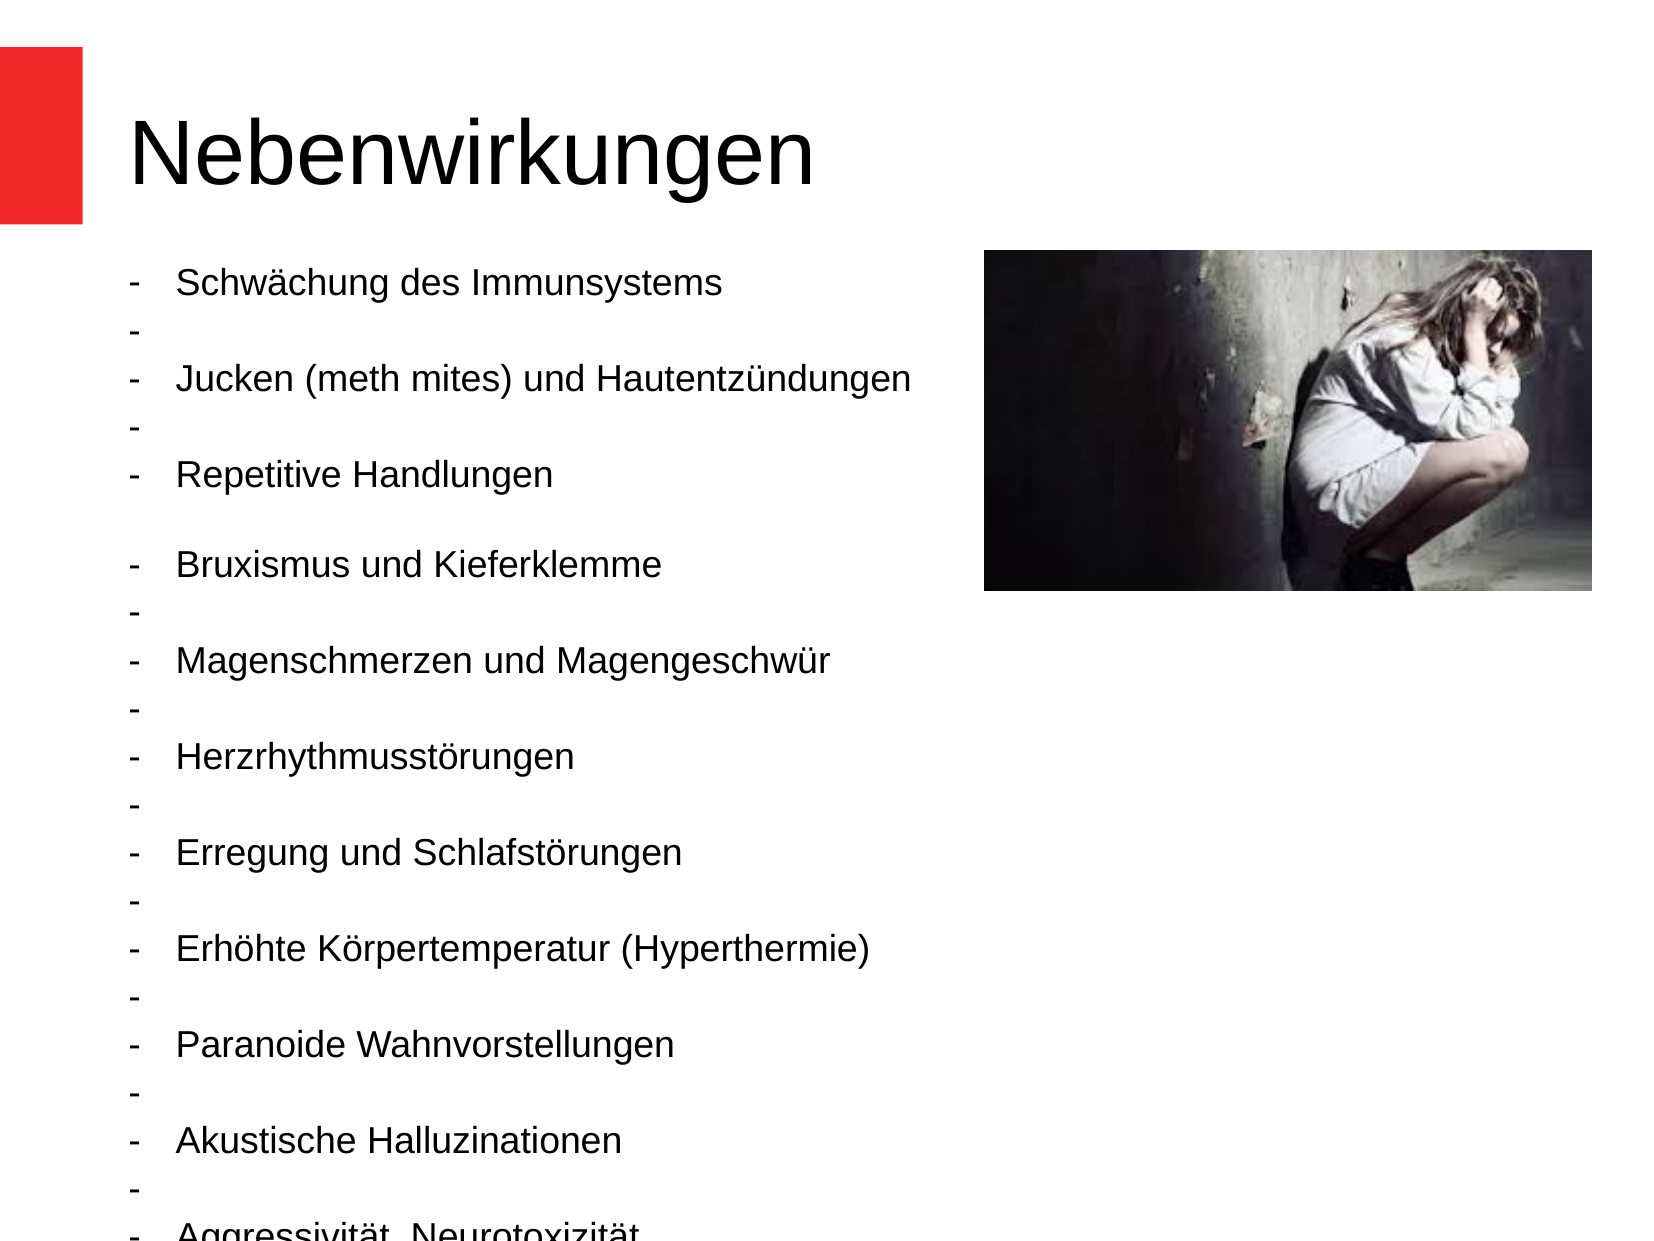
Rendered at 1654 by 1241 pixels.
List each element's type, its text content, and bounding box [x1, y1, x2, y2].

text_box Nebenwirkungen [113, 85, 865, 212]
picture [984, 250, 1592, 591]
text_box Schwächung des Immunsystems Jucken (meth mites) und Hautentzündungen Repetitive Handlungen Bruxismus und Kieferklemme Magenschmerzen und Magengeschwür Herzrhythmusstörungen Erregung und Schlafstörungen Erhöhte Körpertemperatur (Hyperthermie) Paranoide Wahnvorstellungen Akustische Halluzinationen Aggressivität, Neurotoxizität [113, 250, 1001, 1221]
